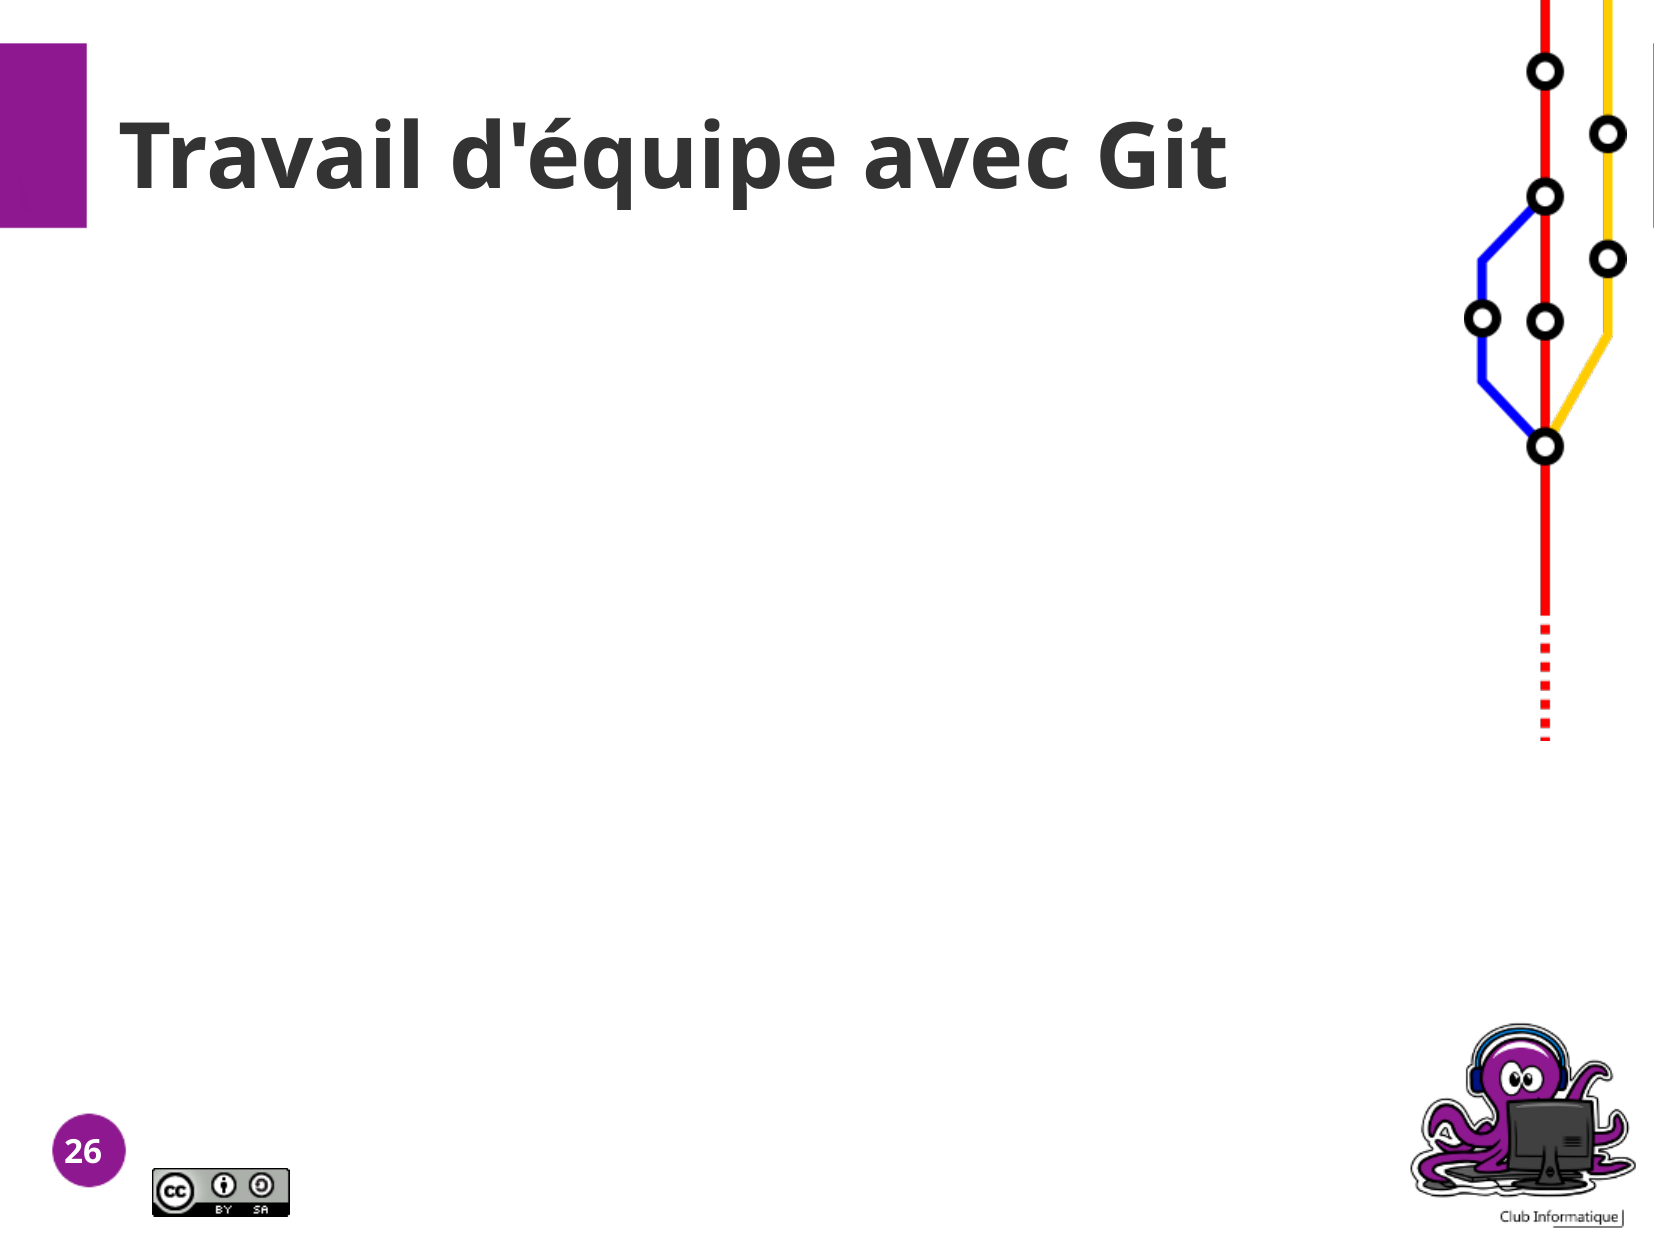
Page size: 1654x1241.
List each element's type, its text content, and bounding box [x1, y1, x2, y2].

title Travail d'équipe avec Git [118, 49, 1571, 257]
picture [0, 0, 1654, 1241]
